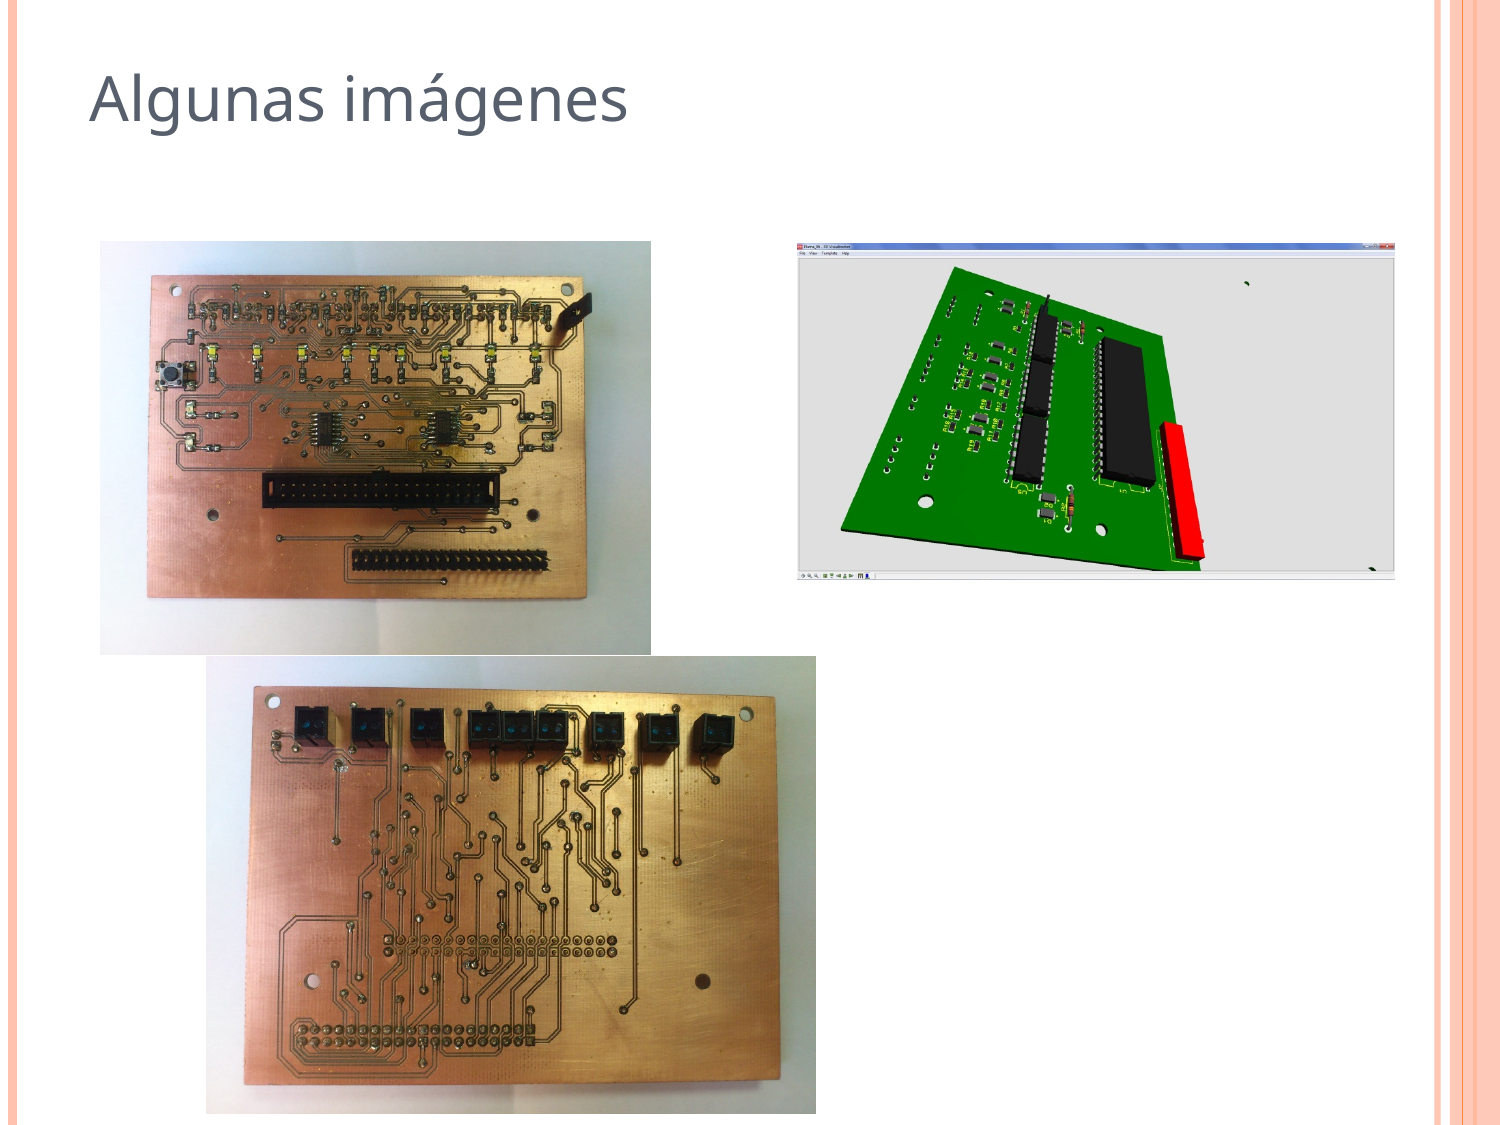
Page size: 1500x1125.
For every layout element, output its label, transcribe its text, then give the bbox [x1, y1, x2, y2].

title Algunas imágenes [75, 45, 1300, 142]
picture [100, 241, 651, 655]
picture [797, 243, 1395, 580]
picture [206, 656, 816, 1114]
